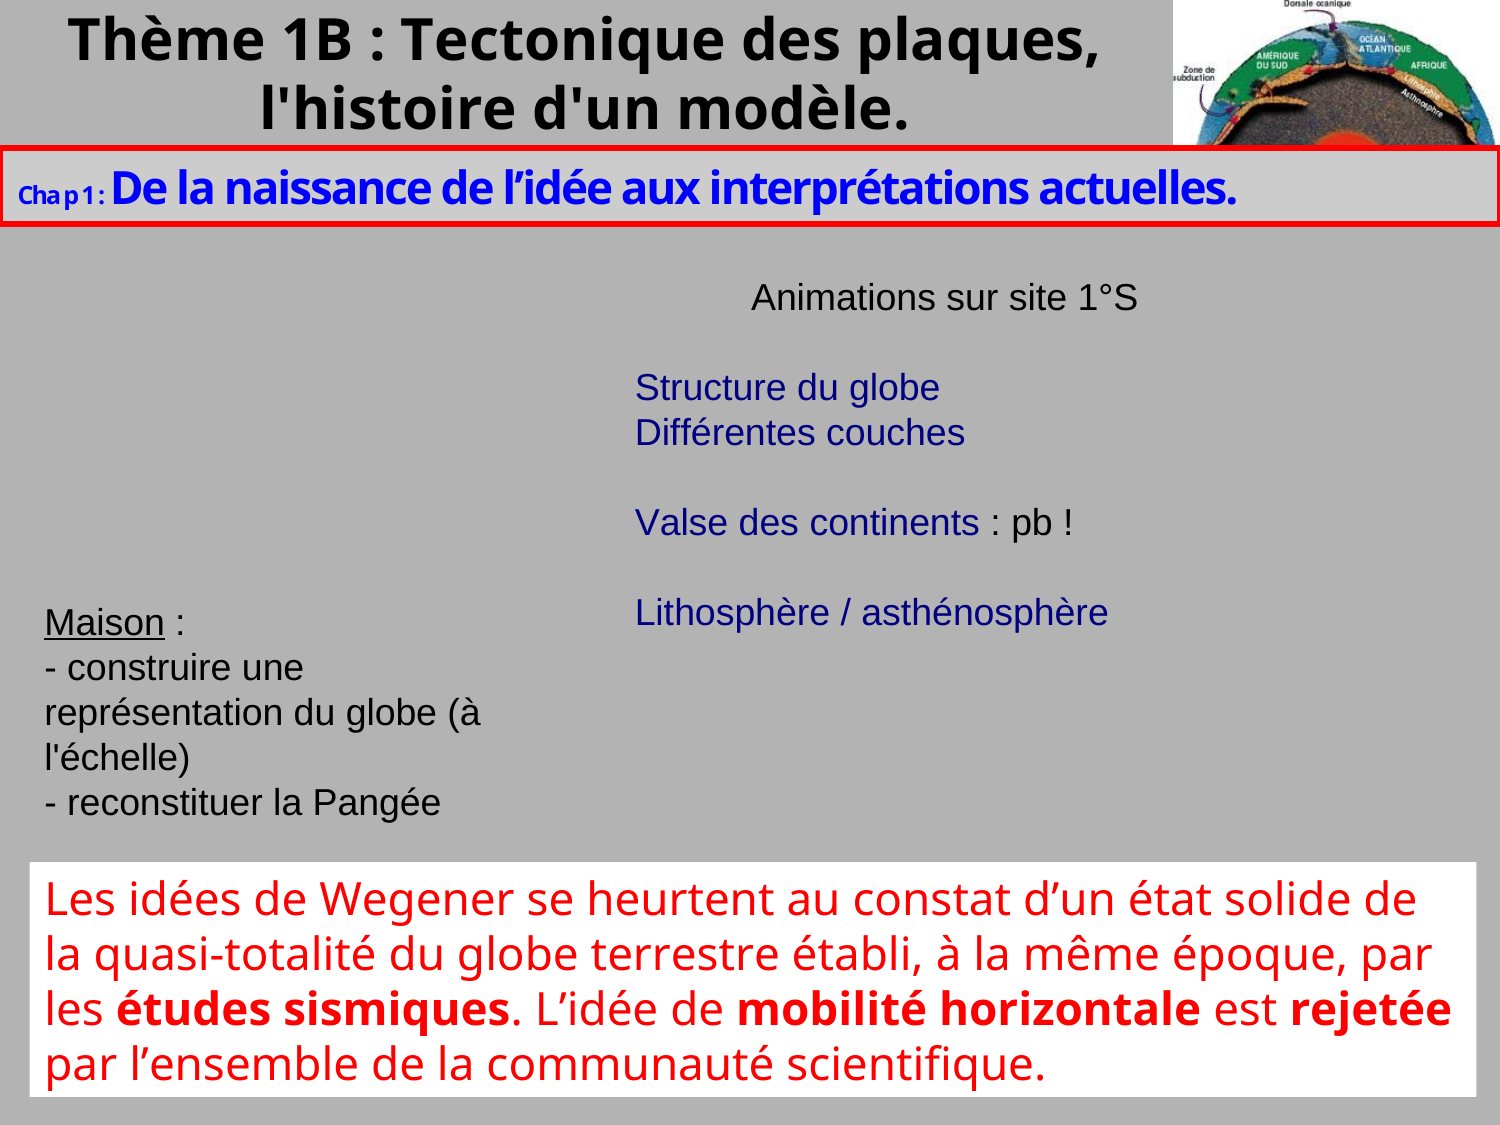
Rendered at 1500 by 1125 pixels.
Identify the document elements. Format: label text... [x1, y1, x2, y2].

text_box Animations sur site 1°S Structure du globeDifférentes couches Valse des continents : pb ! Lithosphère / asthénosphère [620, 265, 1270, 641]
text_box Maison : - construire une représentation du globe (à l'échelle) - reconstituer la Pangée [29, 590, 562, 831]
text_box Les idées de Wegener se heurtent au constat d’un état solide de la quasi-totalité du globe terrestre établi, à la même époque, par les études sismiques. L’idée de mobilité horizontale est rejetée par l’ensemble de la communauté scientifique. [29, 862, 1477, 1097]
picture [1173, 0, 1500, 147]
text_box Thème 1B : Tectonique des plaques, l'histoire d'un modèle. [0, 0, 1173, 147]
text_box Cha p 1 : De la naissance de l’idée aux interprétations actuelles. [0, 147, 1500, 224]
